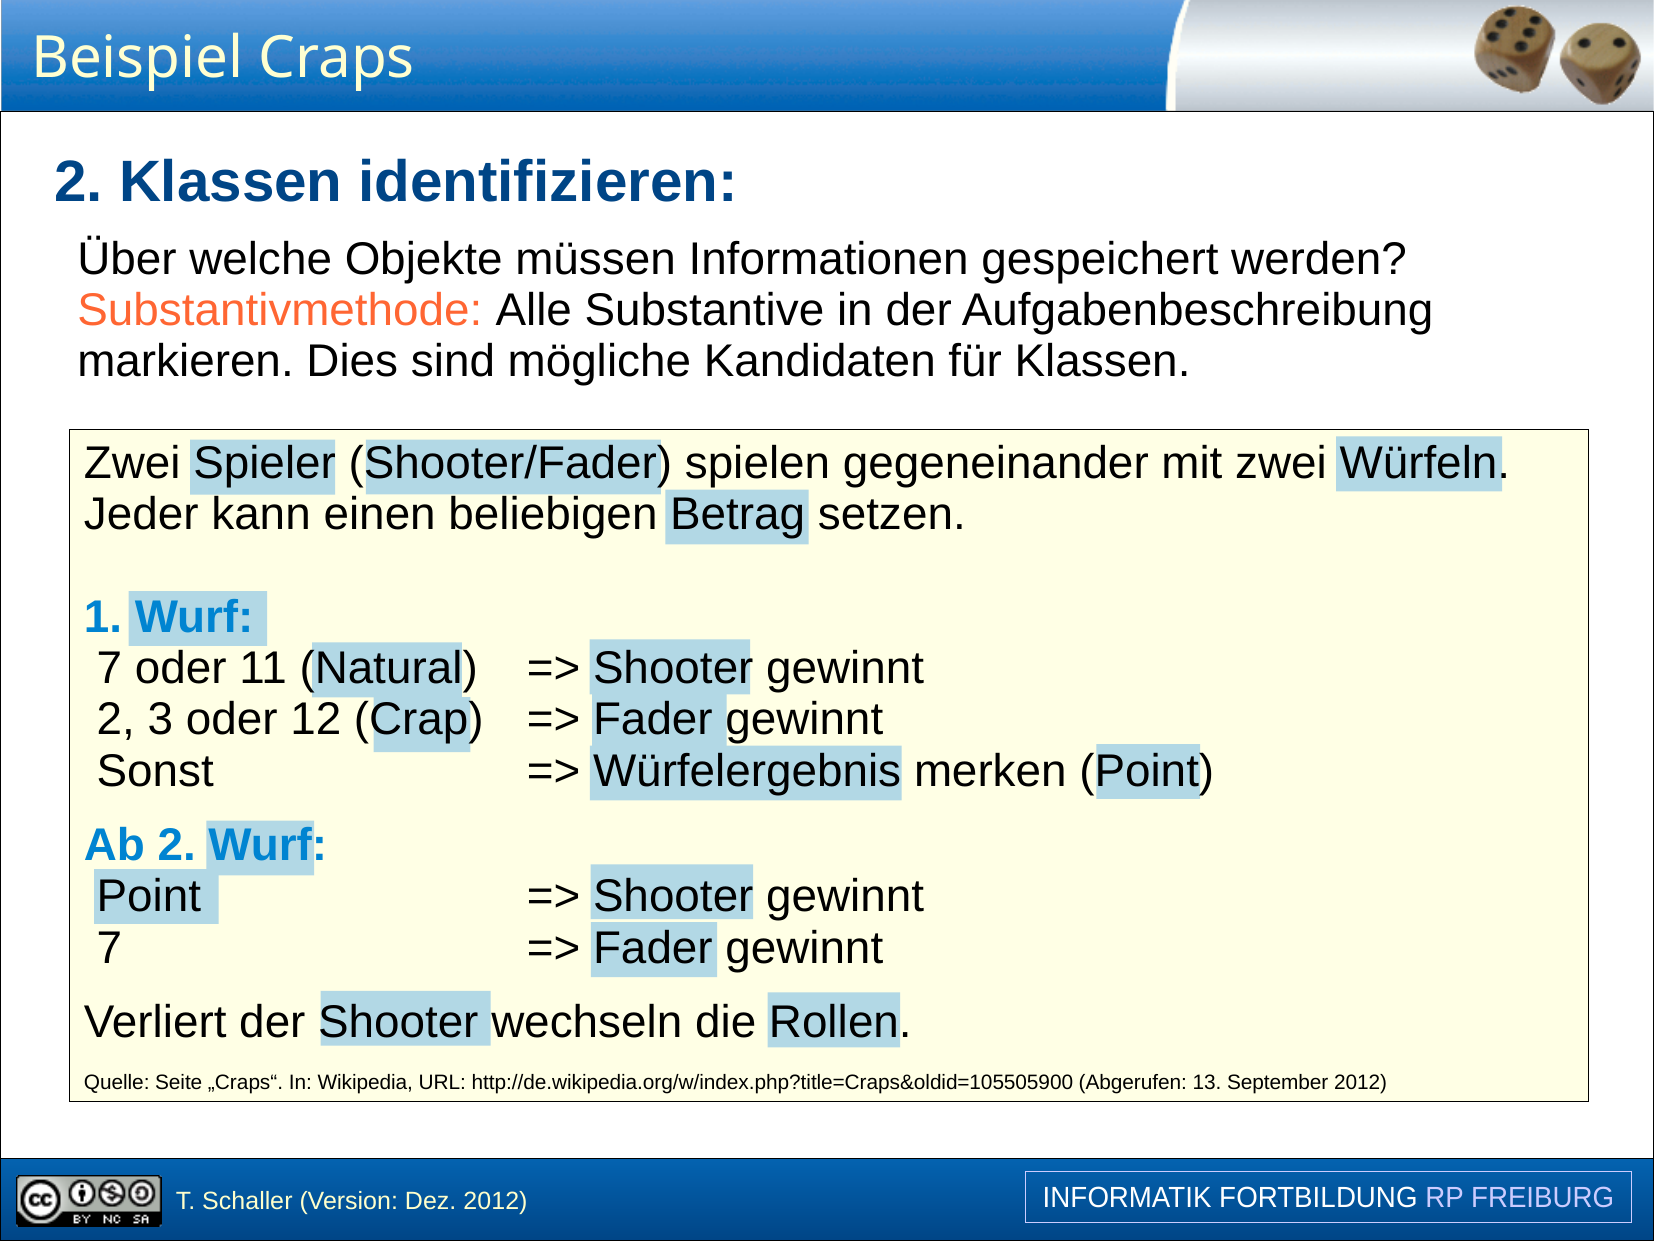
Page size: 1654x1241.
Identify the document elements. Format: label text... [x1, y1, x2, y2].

text_box 2. Klassen identifizieren: [39, 141, 754, 223]
picture [16, 1175, 162, 1227]
picture [0, 0, 1654, 111]
title Beispiel Craps [31, 16, 1151, 94]
text_box Über welche Objekte müssen Informationen gespeichert werden? Substantivmethode: Alle Substantive in der Aufgabenbeschreibung markieren. Dies sind mögliche Kandidaten für Klassen. [62, 225, 1582, 405]
text_box Zwei Spieler (Shooter/Fader) spielen gegeneinander mit zwei Würfeln. Jeder kann einen beliebigen Betrag setzen. 1. Wurf: 7 oder 11 (Natural) => Shooter gewinnt 2, 3 oder 12 (Crap) => Fader gewinnt Sonst => Würfelergebnis merken (Point) Ab 2. Wurf: Point => Shooter gewinnt 7 => Fader gewinnt Verliert der Shooter wechseln die Rollen. Quelle: Seite „Craps“. In: Wikipedia, URL: http://de.wikipedia.org/w/index.php?title=Craps&oldid=105505900 (Abgerufen: 13. September 2012) [69, 429, 1589, 1101]
